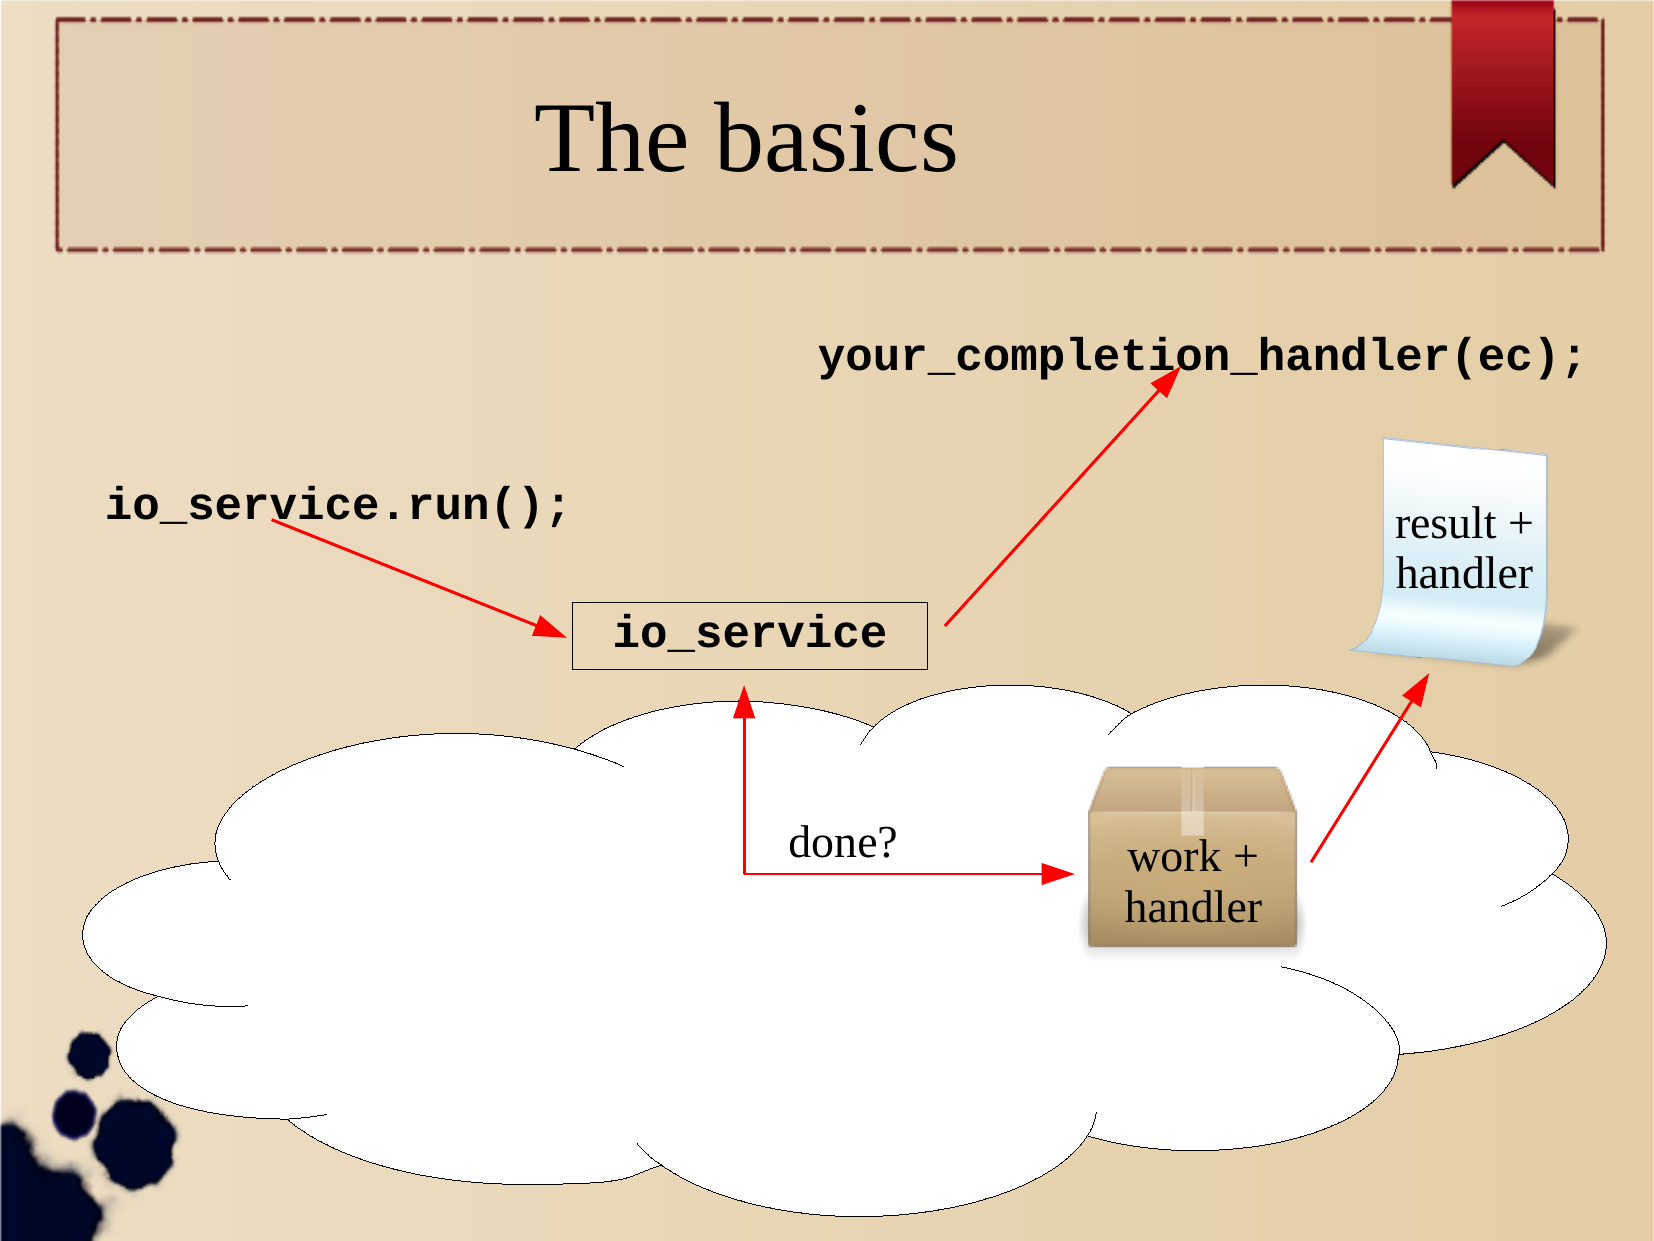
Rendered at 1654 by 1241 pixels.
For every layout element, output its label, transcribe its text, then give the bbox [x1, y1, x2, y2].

title The basics [82, 47, 1412, 229]
text_box [82, 701, 1607, 1217]
text_box work + handler [1104, 823, 1283, 941]
text_box result + handler [1375, 490, 1554, 608]
text_box done? [773, 809, 1010, 875]
text_box your_completion_handler(ec); [803, 299, 1619, 390]
text_box [746, 685, 1399, 873]
picture [0, 0, 1654, 1241]
text_box io_service.run(); [90, 448, 603, 539]
text_box io_service [572, 602, 928, 670]
